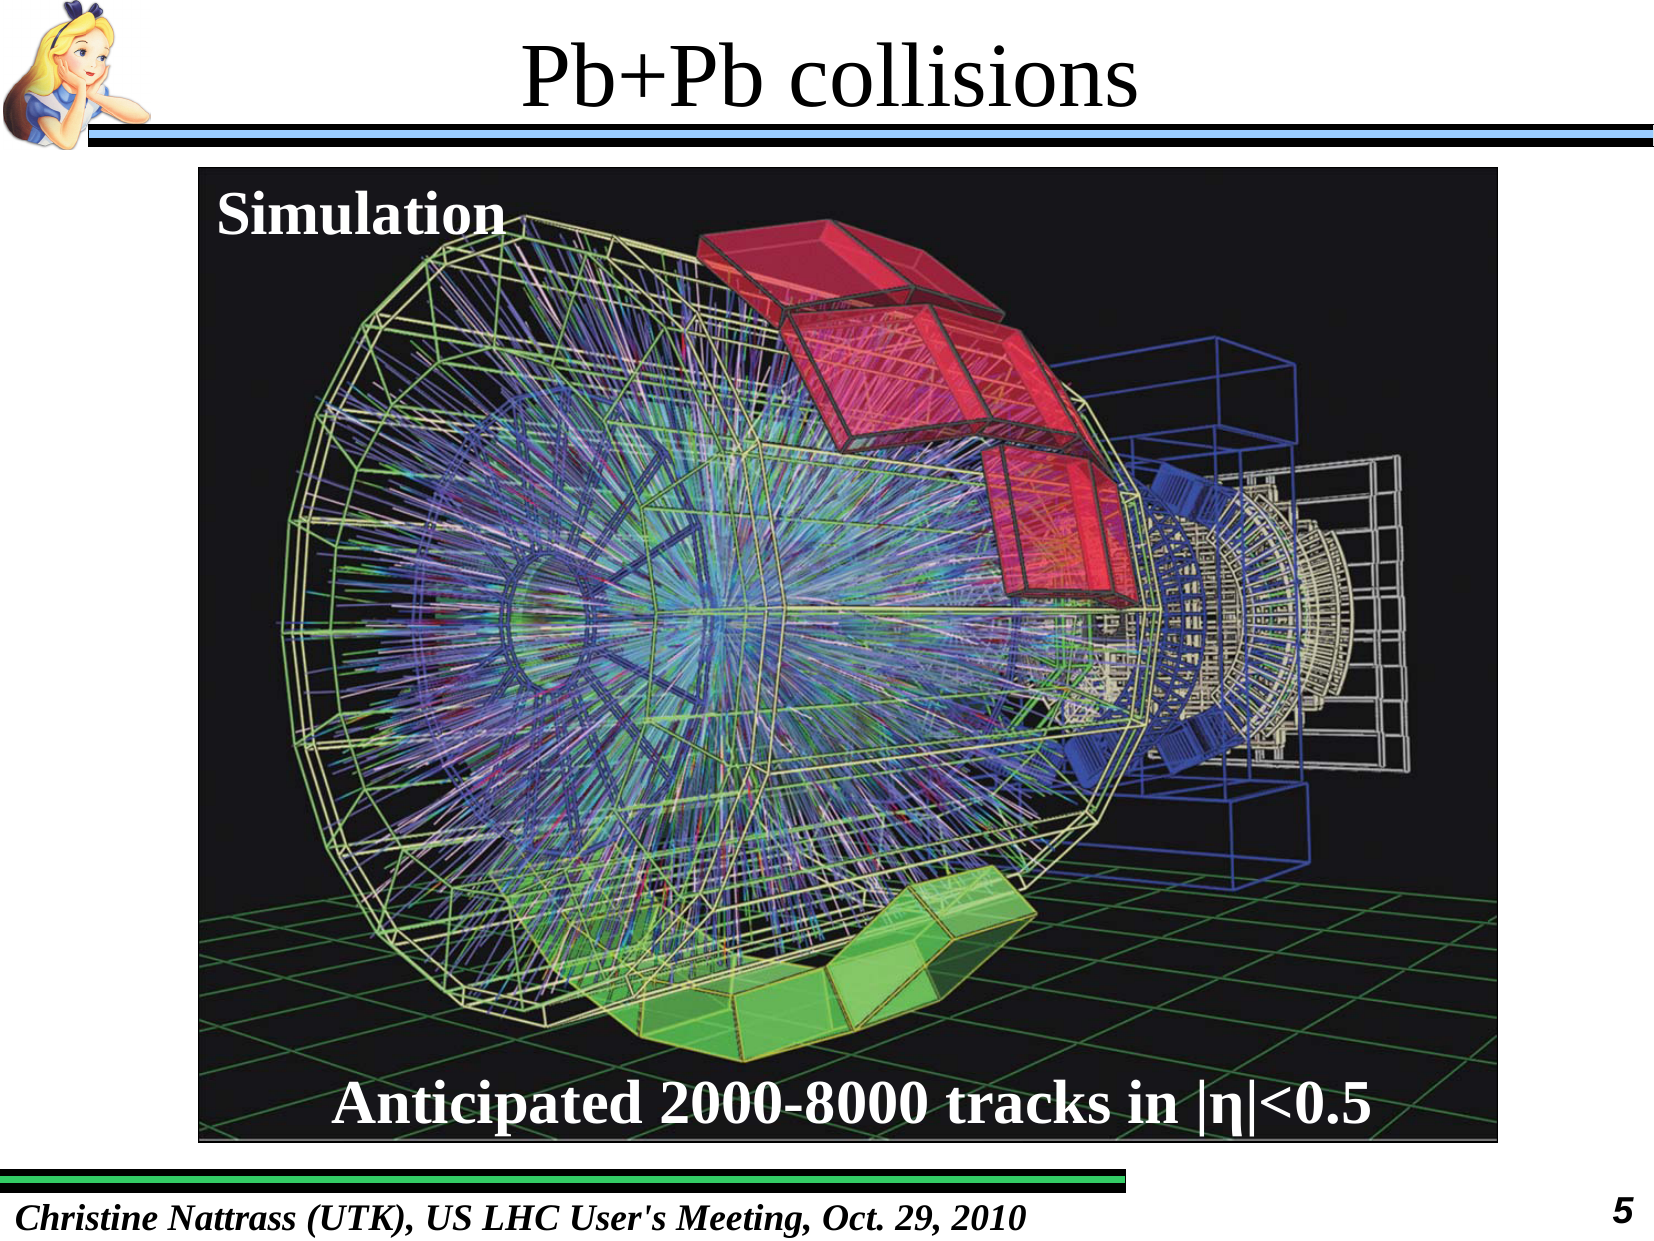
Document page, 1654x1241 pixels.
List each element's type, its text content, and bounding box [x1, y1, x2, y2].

text_box Anticipated 2000-8000 tracks in |η|<0.5 [316, 1060, 1388, 1145]
picture [198, 167, 1498, 1143]
title Pb+Pb collisions [86, 0, 1575, 151]
picture [3, 0, 86, 150]
text_box Simulation [201, 171, 614, 256]
text_box 5 [1572, 1182, 1648, 1240]
